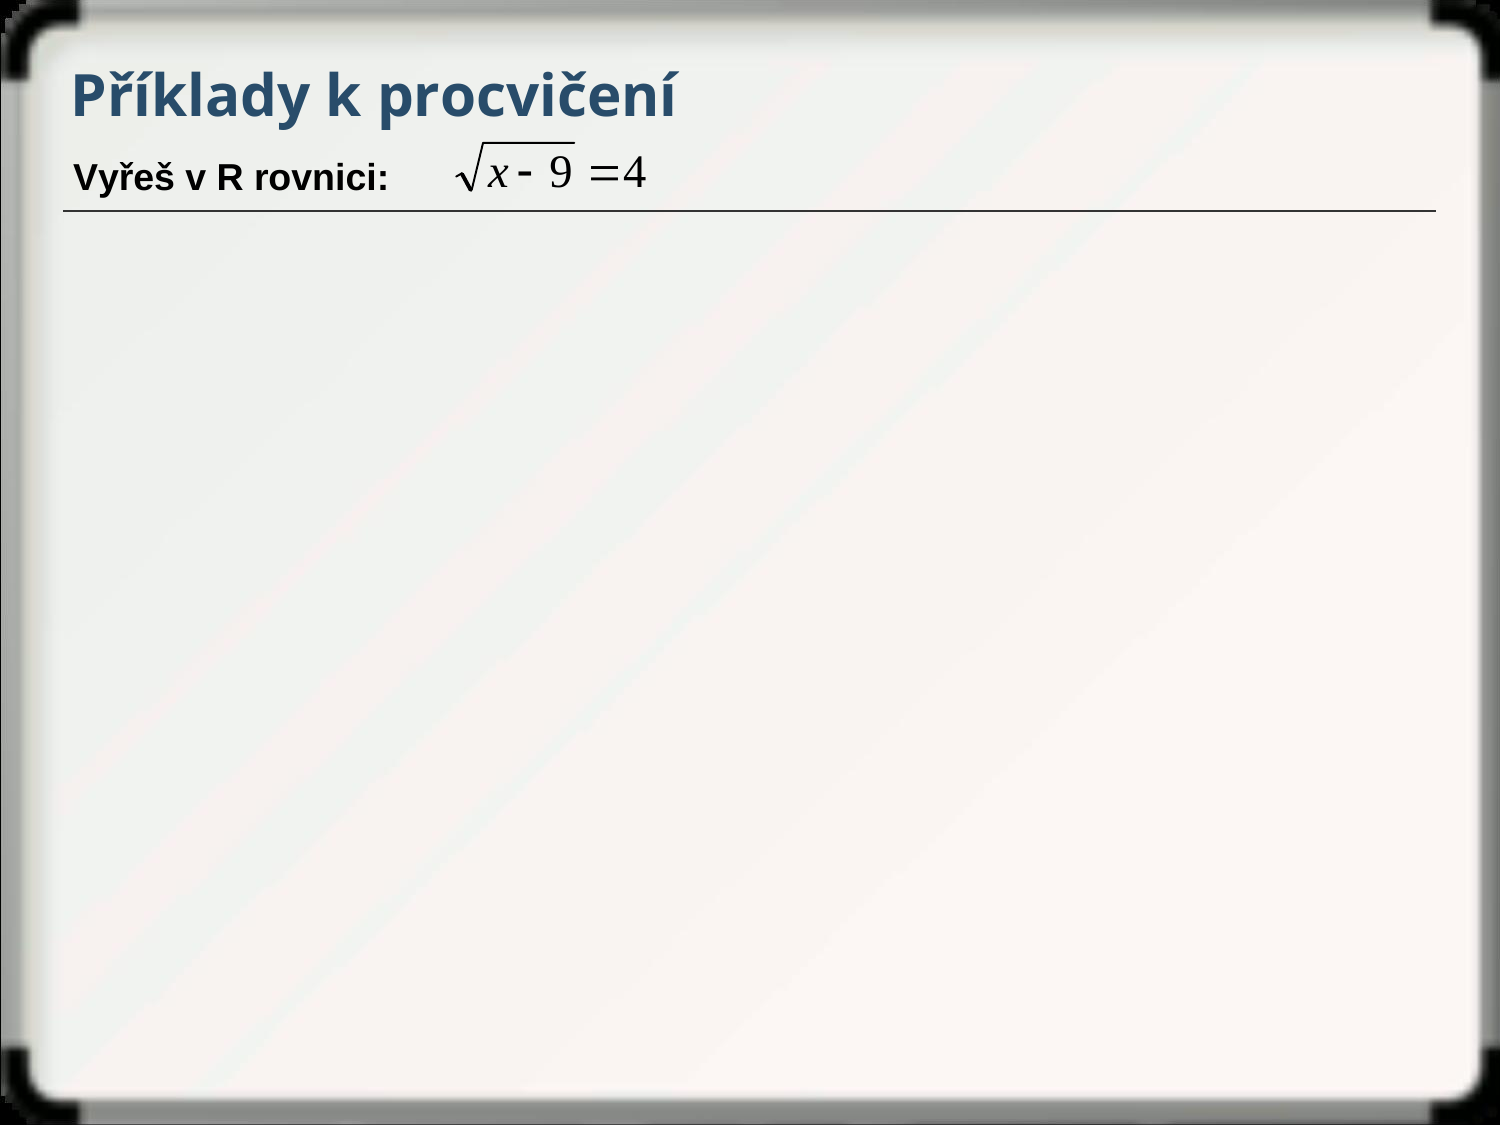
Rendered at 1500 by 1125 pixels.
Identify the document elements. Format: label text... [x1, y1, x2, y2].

text_box Vyřeš v R rovnici: [58, 128, 1410, 223]
picture [0, 0, 1500, 1125]
chart [447, 132, 654, 203]
text_box Příklady k procvičení [55, 54, 1391, 149]
